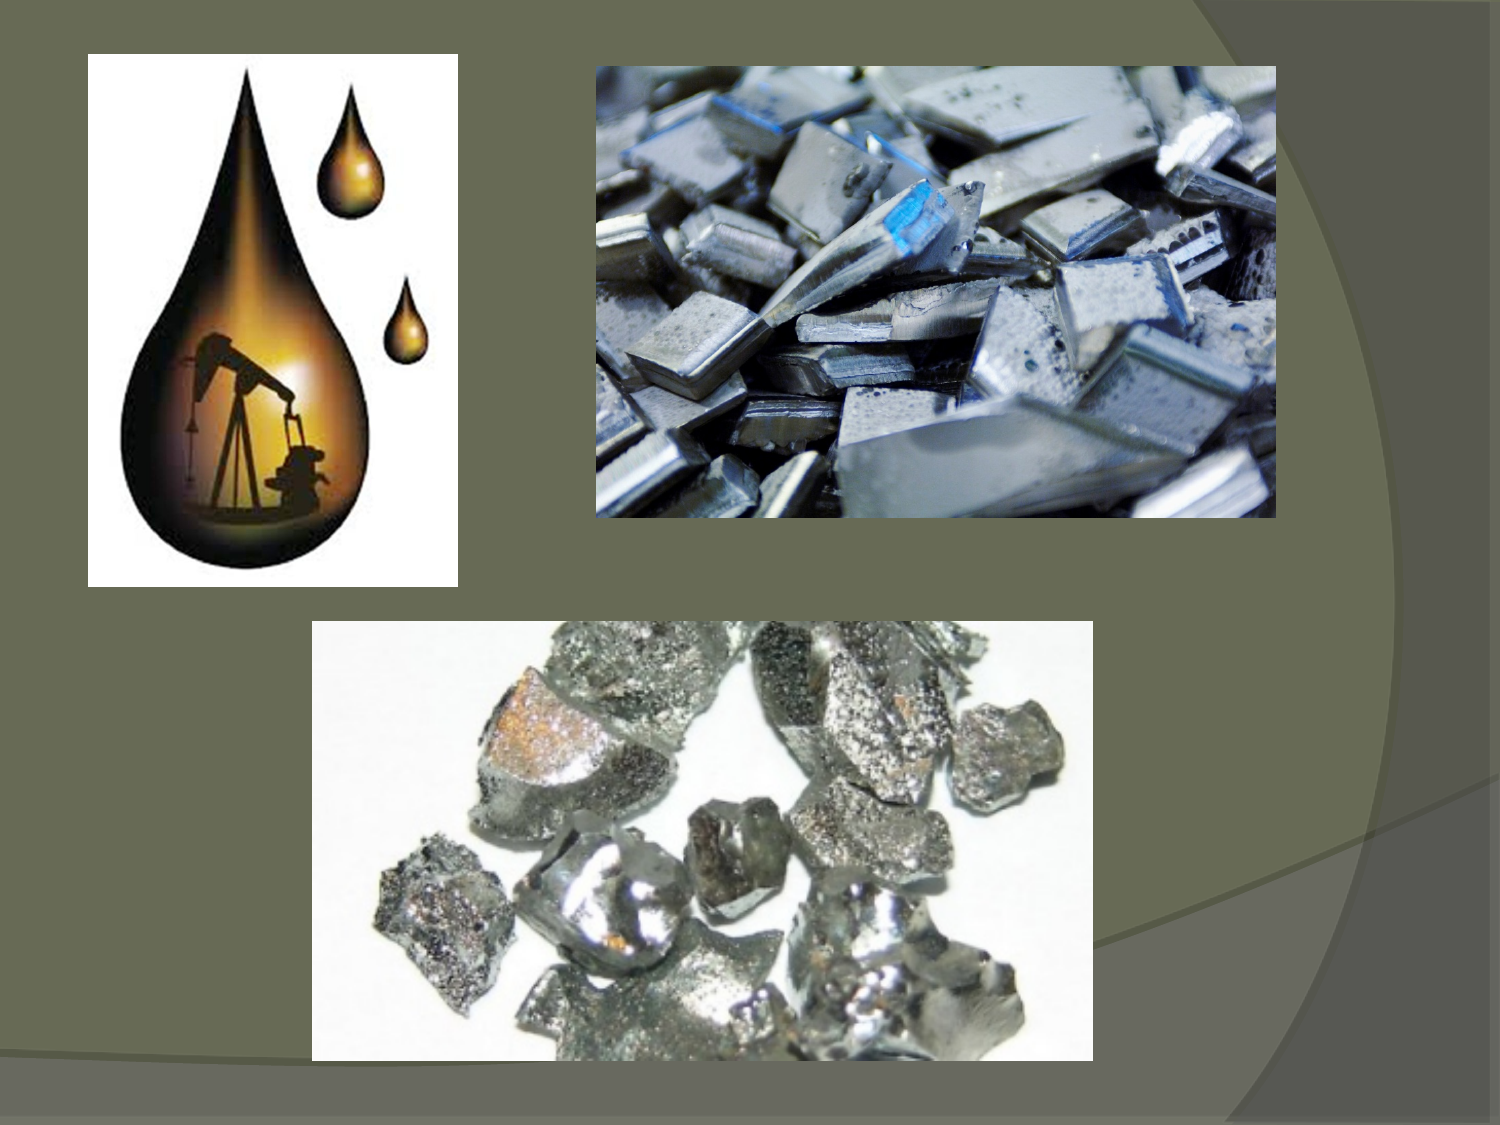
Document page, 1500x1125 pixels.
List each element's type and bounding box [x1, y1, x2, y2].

picture [88, 54, 458, 587]
picture [596, 66, 1276, 518]
picture [312, 621, 1093, 1061]
